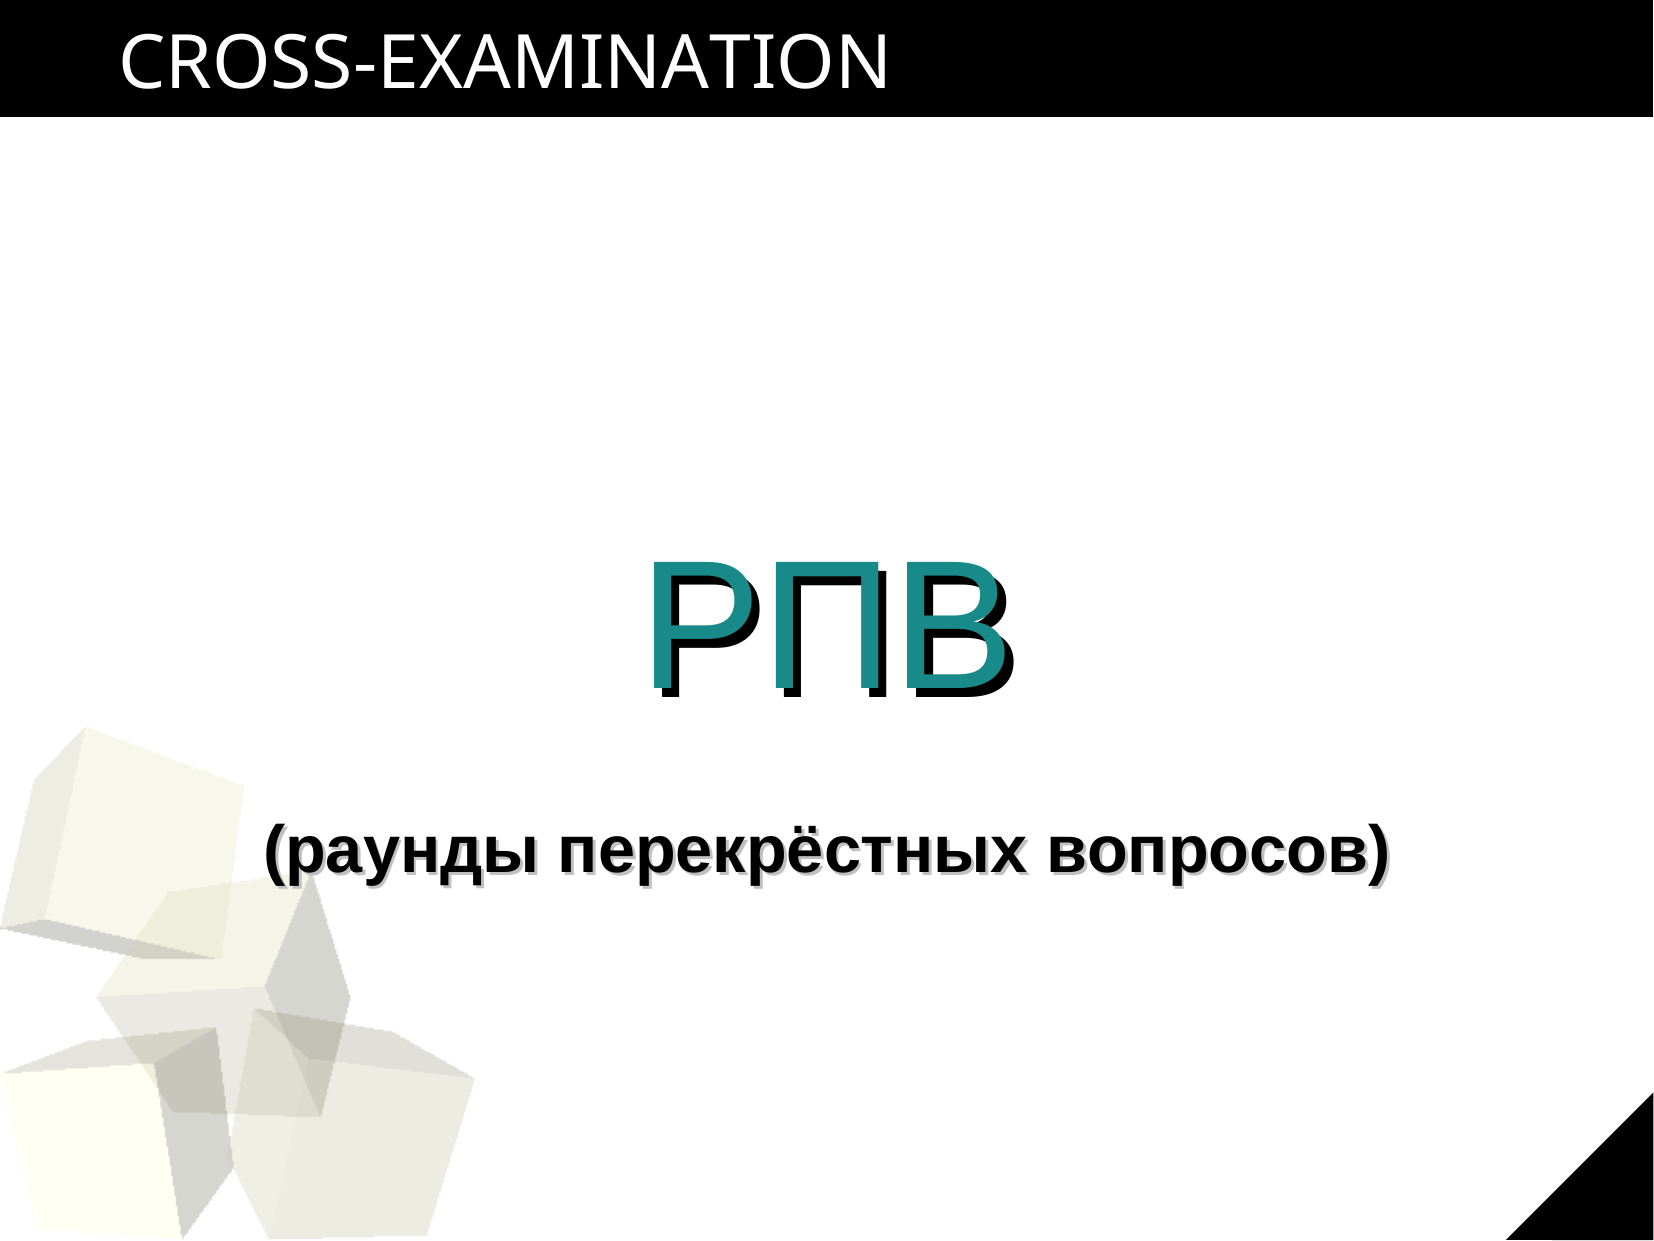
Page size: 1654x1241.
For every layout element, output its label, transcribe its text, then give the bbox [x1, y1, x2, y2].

title CROSS-EXAMINATION [118, 6, 1595, 112]
subtitle РПВ (раунды перекрёстных вопросов) [44, 184, 1611, 1207]
